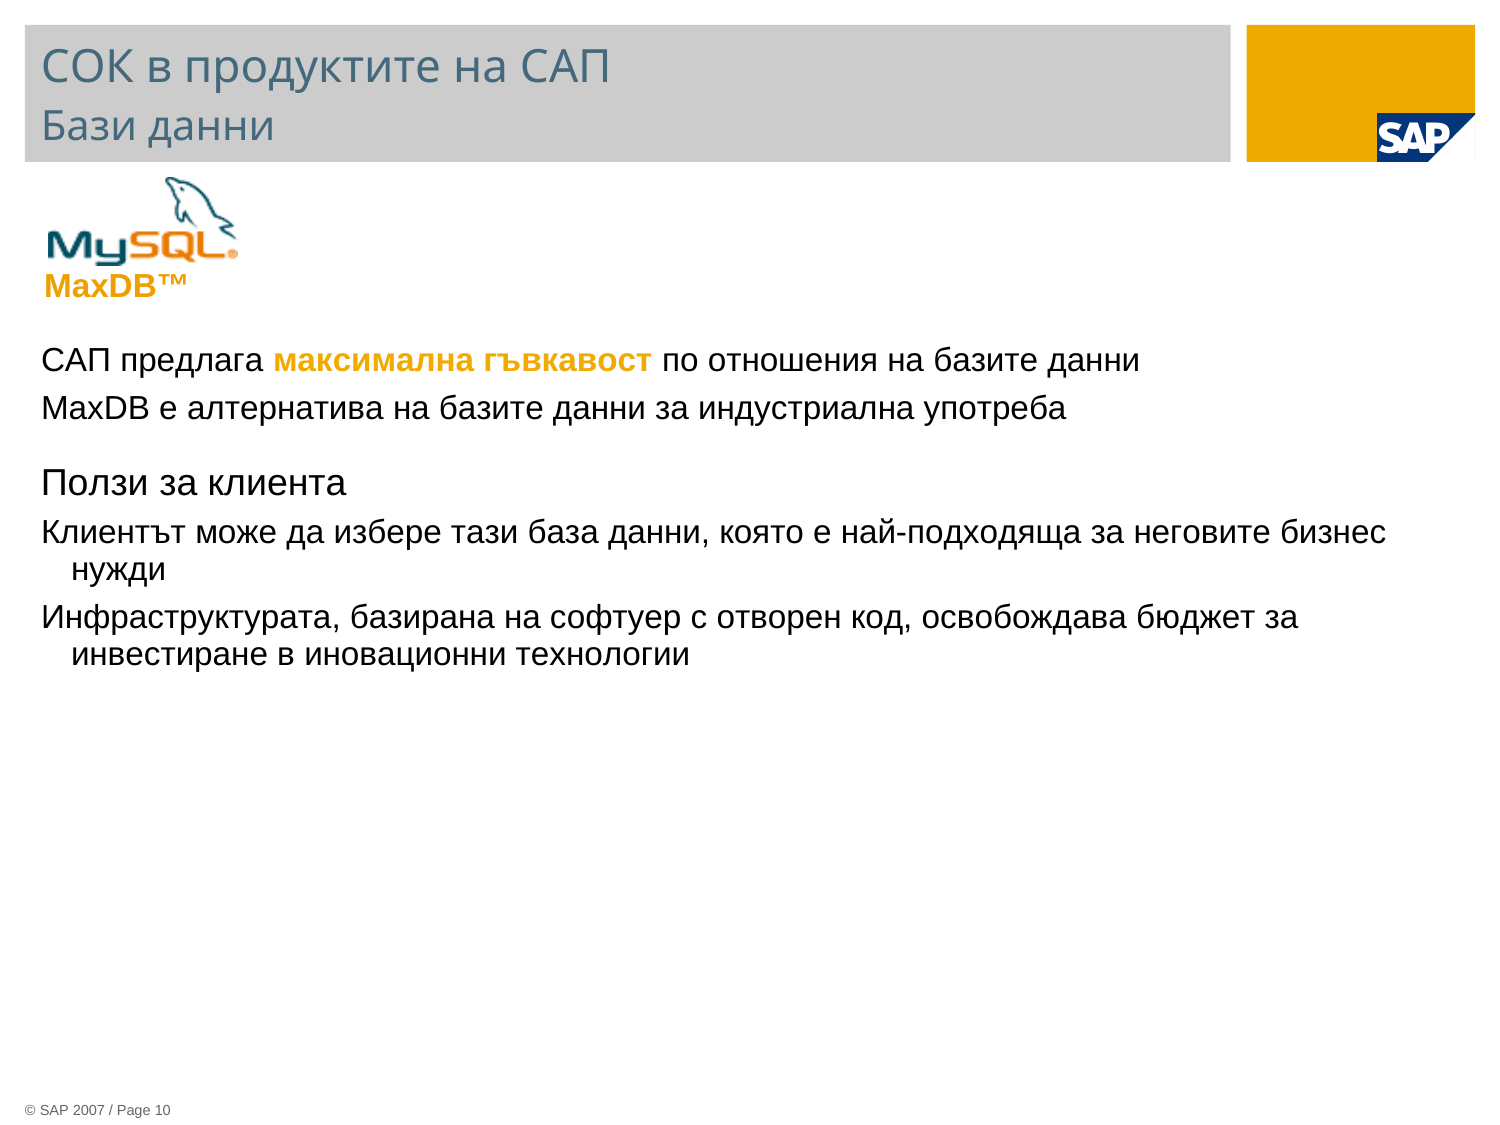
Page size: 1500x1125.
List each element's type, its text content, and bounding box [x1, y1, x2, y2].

text_box MaxDB™ [29, 259, 235, 312]
title СОК в продуктите на САП Бази данни [40, 33, 1215, 151]
picture [1377, 113, 1476, 162]
list САП предлага максимална гъвкавост по отношения на базите данни MaxDB е алтернатива на базите данни за индустриална употреба Ползи за клиента Клиентът може да избере тази база данни, която е най-подходяща за неговите бизнес нужди Инфраструктурата, базирана на софтуер с отворен код, освобождава бюджет за инвестиране в иновационни технологии [40, 289, 1460, 968]
picture [48, 177, 238, 266]
